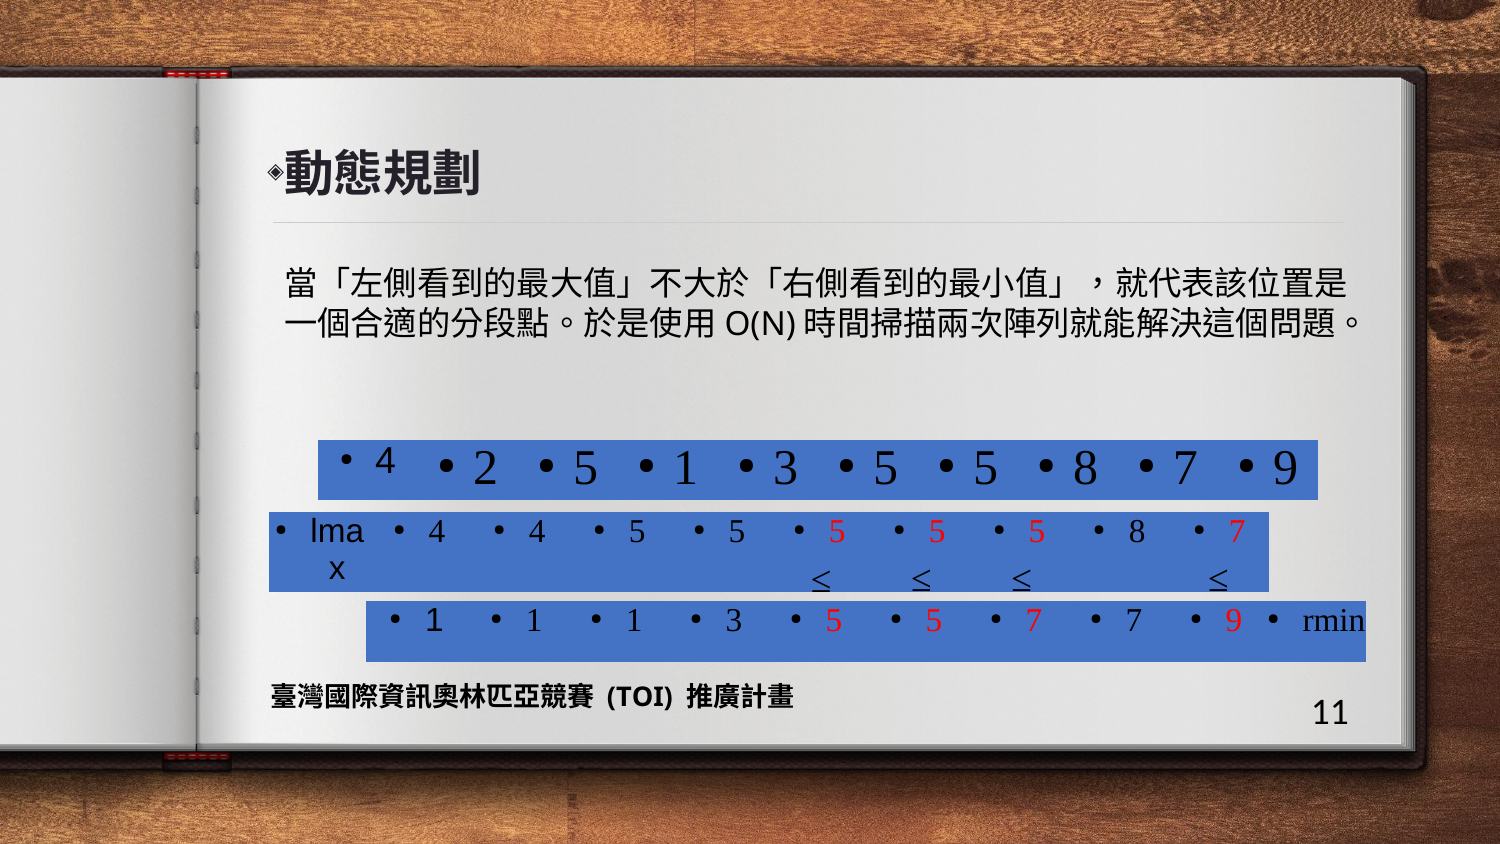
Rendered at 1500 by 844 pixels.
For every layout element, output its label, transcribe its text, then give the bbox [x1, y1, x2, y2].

table_header 4 [318, 440, 418, 500]
table_header 5 [766, 601, 866, 662]
table_header 7 [1169, 512, 1269, 592]
table_header 5 [818, 440, 918, 500]
table_header 5 [866, 601, 966, 662]
table_header 5 [918, 440, 1018, 500]
text_box ≤ [1193, 546, 1253, 606]
table_header 2 [418, 440, 518, 500]
table_header 1 [366, 601, 466, 662]
table_header 9 [1166, 601, 1266, 662]
table_header 9 [1218, 440, 1318, 500]
table_header rmin [1266, 601, 1366, 662]
table_header 5 [569, 512, 669, 592]
table_header 4 [469, 512, 569, 592]
table_header 8 [1018, 440, 1118, 500]
table_header 1 [618, 440, 718, 500]
table_header 7 [966, 601, 1066, 662]
text_box ≤ [896, 546, 956, 606]
table_header 5 [518, 440, 618, 500]
table_header 4 [369, 512, 469, 592]
table_header 5 [869, 512, 969, 592]
table_header 1 [566, 601, 666, 662]
table_header 7 [1118, 440, 1218, 500]
table_header 5 [969, 512, 1069, 592]
text_box ≤ [996, 546, 1056, 606]
table_header 5 [669, 512, 769, 592]
table_header 8 [1069, 512, 1169, 592]
table_header 5 [769, 512, 869, 592]
table_header 3 [718, 440, 818, 500]
text_box [1295, 672, 1386, 737]
table_header 1 [466, 601, 566, 662]
table_header 3 [666, 601, 766, 662]
table_header lmax [269, 512, 369, 592]
text_box 當「左側看到的最大值」不大於「右側看到的最小值」，就代表該位置是一個合適的分段點。於是使用O(N)時間掃描兩次陣列就能解決這個問題。 [269, 254, 1367, 351]
table_header 7 [1066, 601, 1166, 662]
text_box ≤ [796, 547, 856, 607]
list 動態規劃 [252, 126, 1194, 216]
